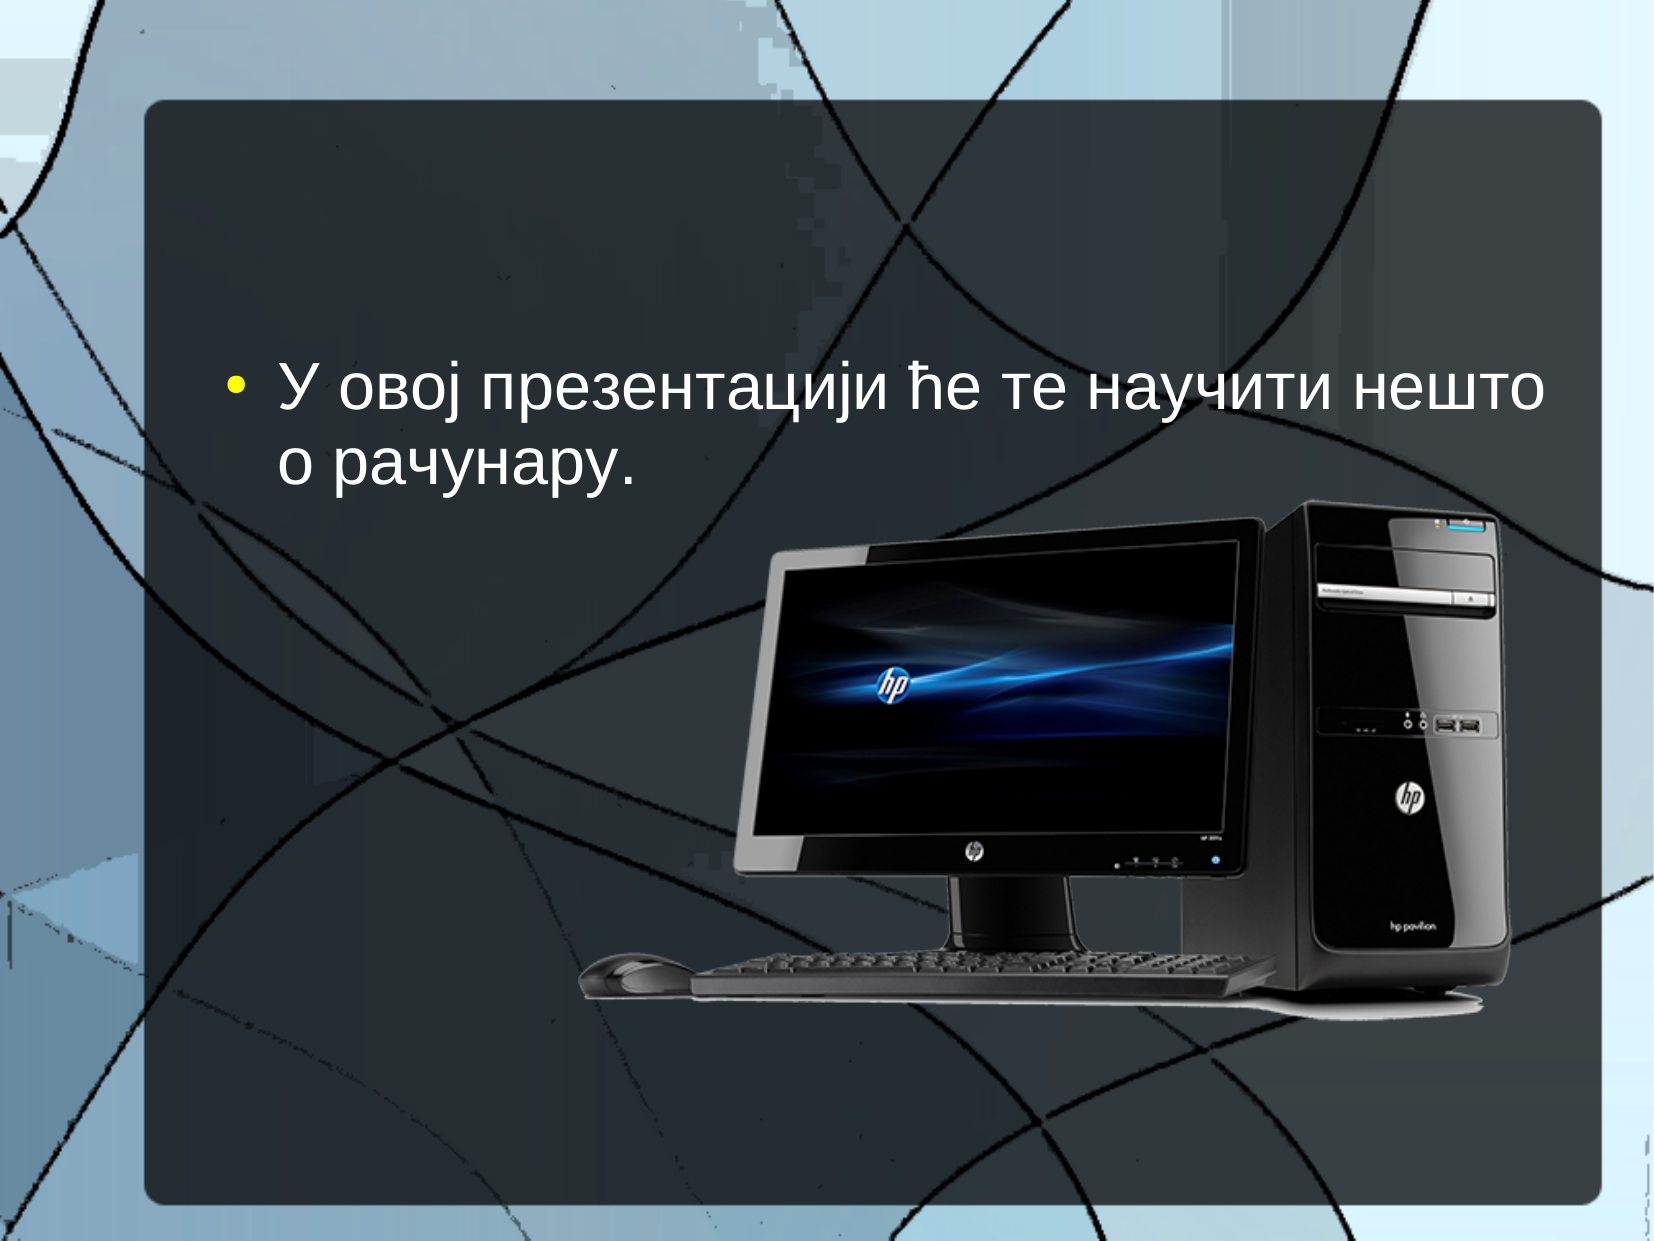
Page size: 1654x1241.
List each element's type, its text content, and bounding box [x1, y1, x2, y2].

list У овој презентацији ће те научити нешто о рачунару. [206, 349, 1571, 1034]
picture [0, 0, 1654, 1241]
